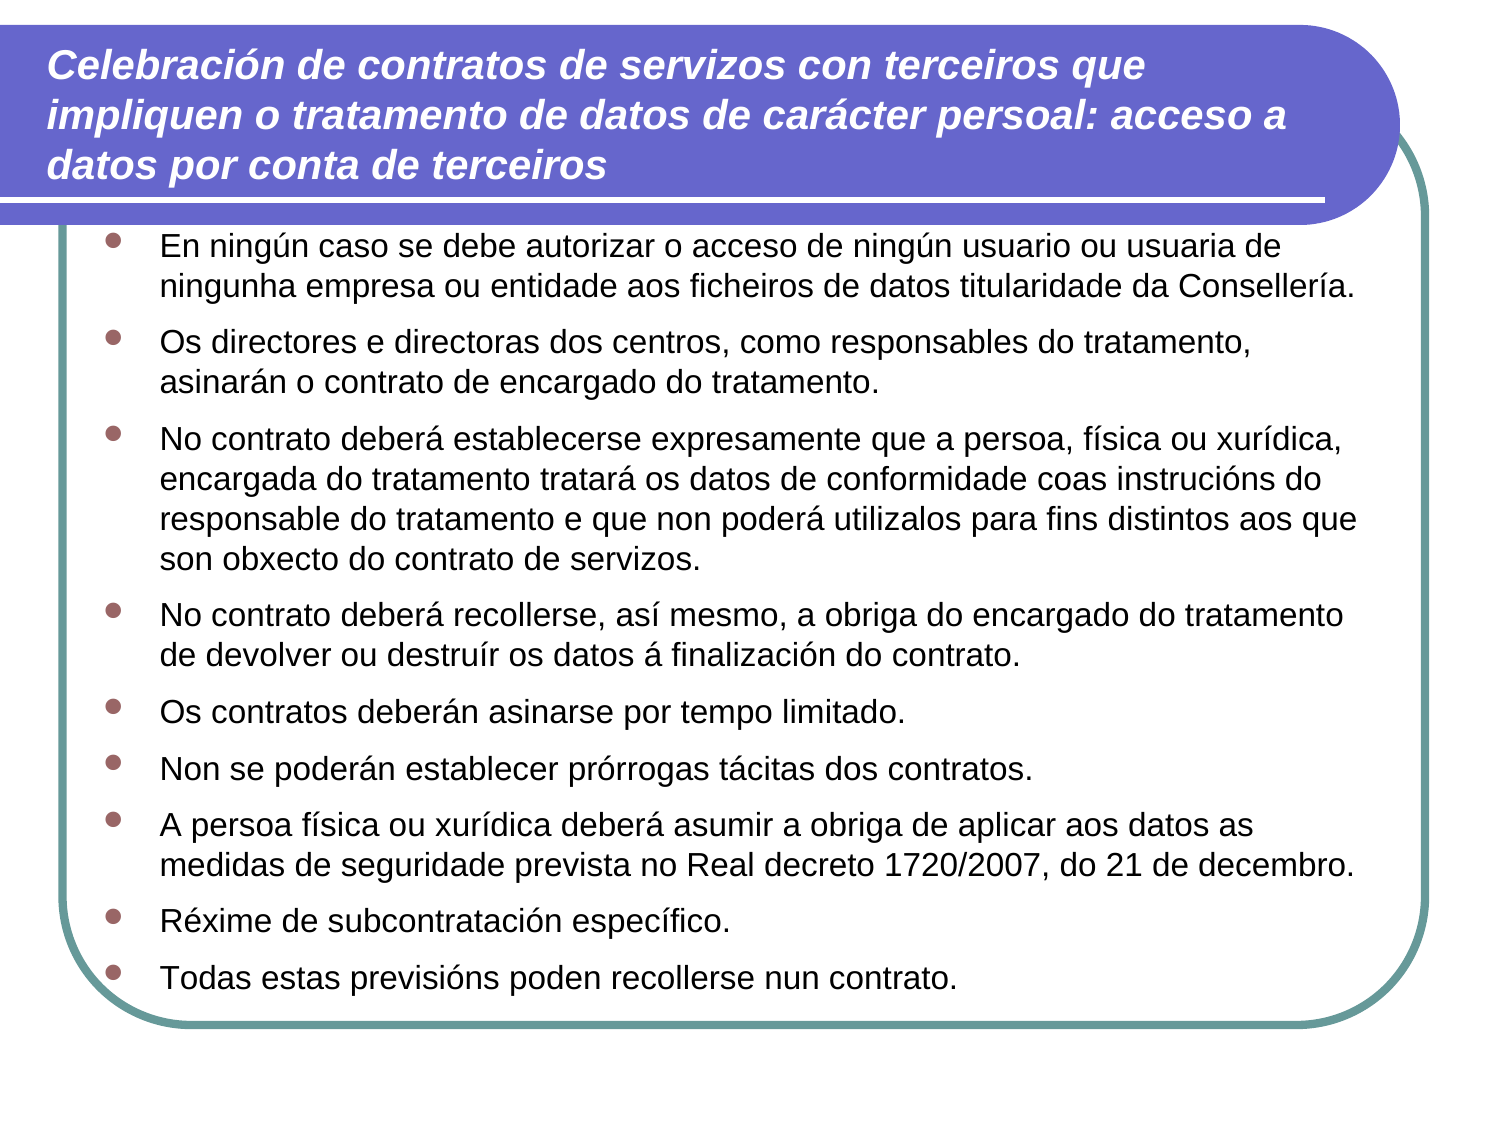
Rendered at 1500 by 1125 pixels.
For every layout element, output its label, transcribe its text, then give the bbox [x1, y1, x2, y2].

title Celebración de contratos de servizos con terceiros que impliquen o tratamento de datos de carácter persoal: acceso a datos por conta de terceiros [31, 0, 1347, 226]
list En ningún caso se debe autorizar o acceso de ningún usuario ou usuaria de ningunha empresa ou entidade aos ficheiros de datos titularidade da Consellería. Os directores e directoras dos centros, como responsables do tratamento, asinarán o contrato de encargado do tratamento. No contrato deberá establecerse expresamente que a persoa, física ou xurídica, encargada do tratamento tratará os datos de conformidade coas instrucións do responsable do tratamento e que non poderá utilizalos para fins distintos aos que son obxecto do contrato de servizos. No contrato deberá recollerse, así mesmo, a obriga do encargado do tratamento de devolver ou destruír os datos á finalización do contrato. Os contratos deberán asinarse por tempo limitado. Non se poderán establecer prórrogas tácitas dos contratos. A persoa física ou xurídica deberá asumir a obriga de aplicar aos datos as medidas de seguridade prevista no Real decreto 1720/2007, do 21 de decembro. Réxime de subcontratación específico. Todas estas previsións poden recollerse nun contrato. [88, 216, 1389, 1004]
